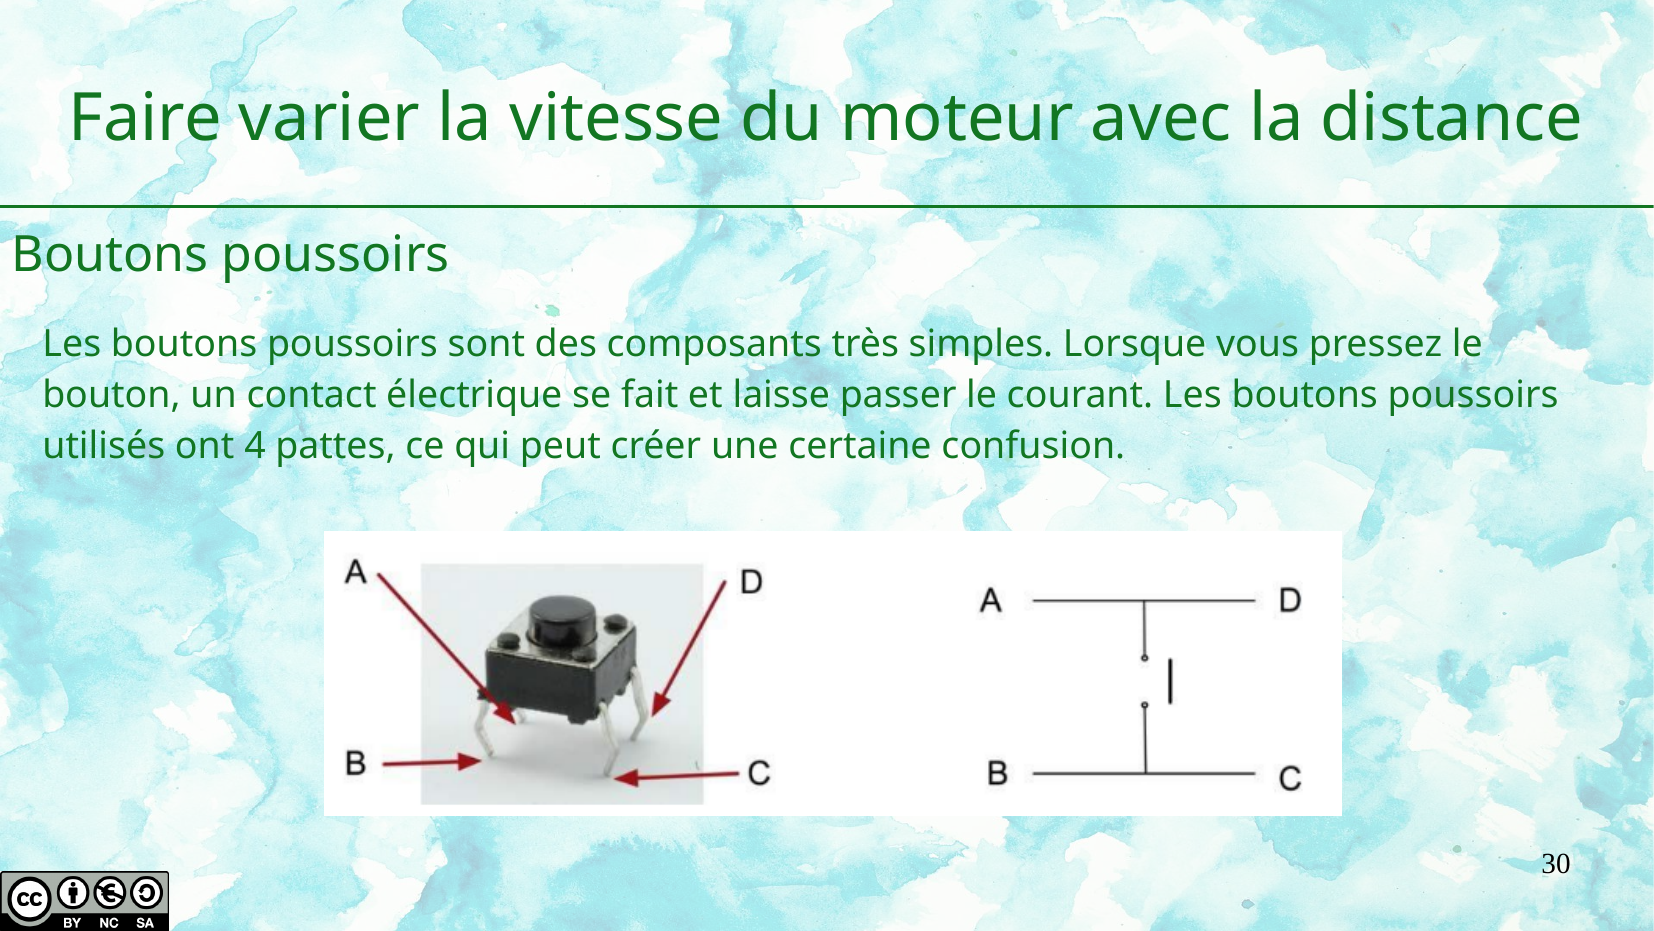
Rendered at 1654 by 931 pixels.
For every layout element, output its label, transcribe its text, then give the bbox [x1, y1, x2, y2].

text_box Les boutons poussoirs sont des composants très simples. Lorsque vous pressez le bouton, un contact électrique se fait et laisse passer le courant. Les boutons poussoirs utilisés ont 4 pattes, ce qui peut créer une certaine confusion. [27, 309, 1625, 491]
picture [324, 531, 1342, 816]
list Boutons poussoirs [11, 217, 1500, 296]
picture [0, 871, 169, 931]
title Faire varier la vitesse du moteur avec la distance [29, 23, 1625, 206]
